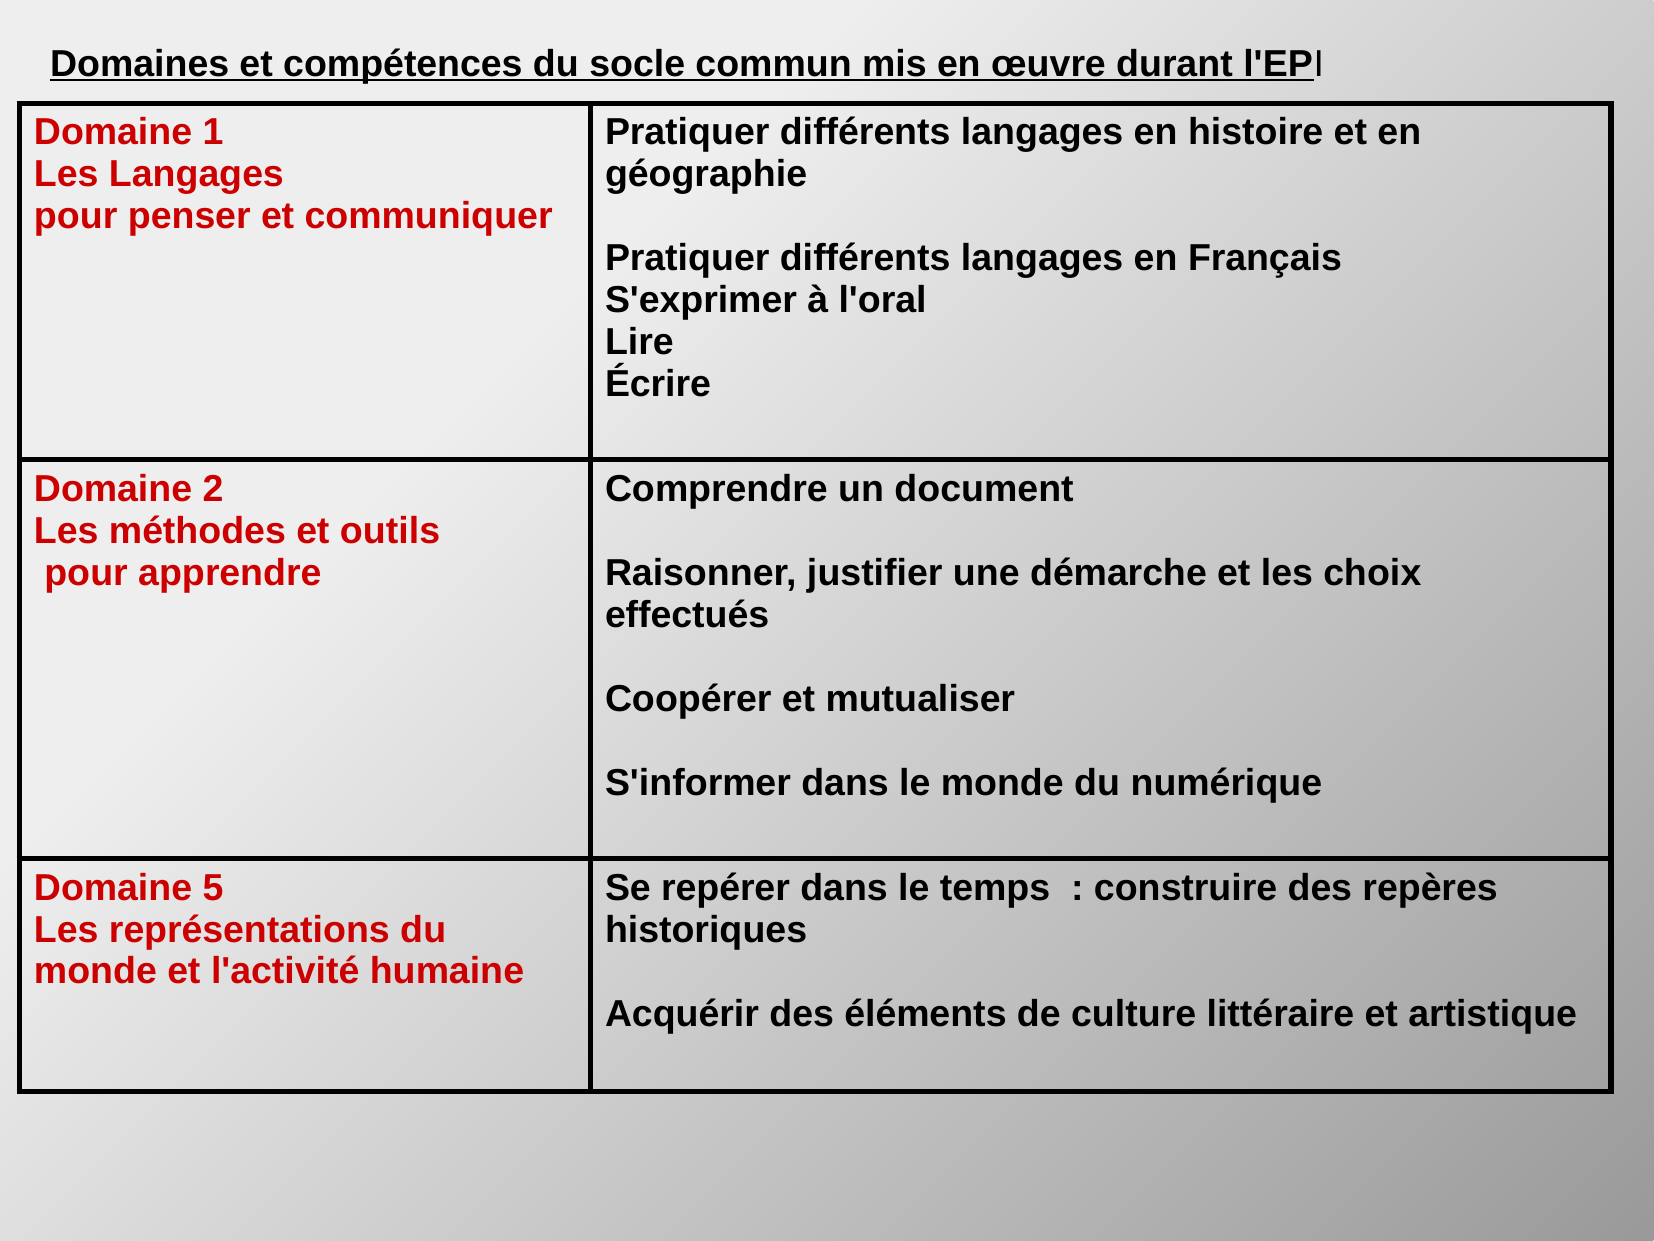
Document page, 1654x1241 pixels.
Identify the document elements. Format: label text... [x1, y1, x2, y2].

table_cell Domaine 2 Les méthodes et outils pour apprendre [22, 462, 588, 856]
table_cell Domaine 5 Les représentations du monde et l'activité humaine [22, 861, 588, 1089]
table_header Domaine 1 Les Langages pour penser et communiquer [22, 106, 588, 457]
text_box Domaines et compétences du socle commun mis en œuvre durant l'EPI [35, 35, 1571, 101]
table_cell Comprendre un document Raisonner, justifier une démarche et les choix effectués Coopérer et mutualiser S'informer dans le monde du numérique [593, 462, 1608, 856]
table_header Pratiquer différents langages en histoire et en géographie Pratiquer différents langages en Français S'exprimer à l'oral Lire Écrire [593, 106, 1608, 457]
table_cell Se repérer dans le temps : construire des repères historiques Acquérir des éléments de culture littéraire et artistique [593, 861, 1608, 1089]
